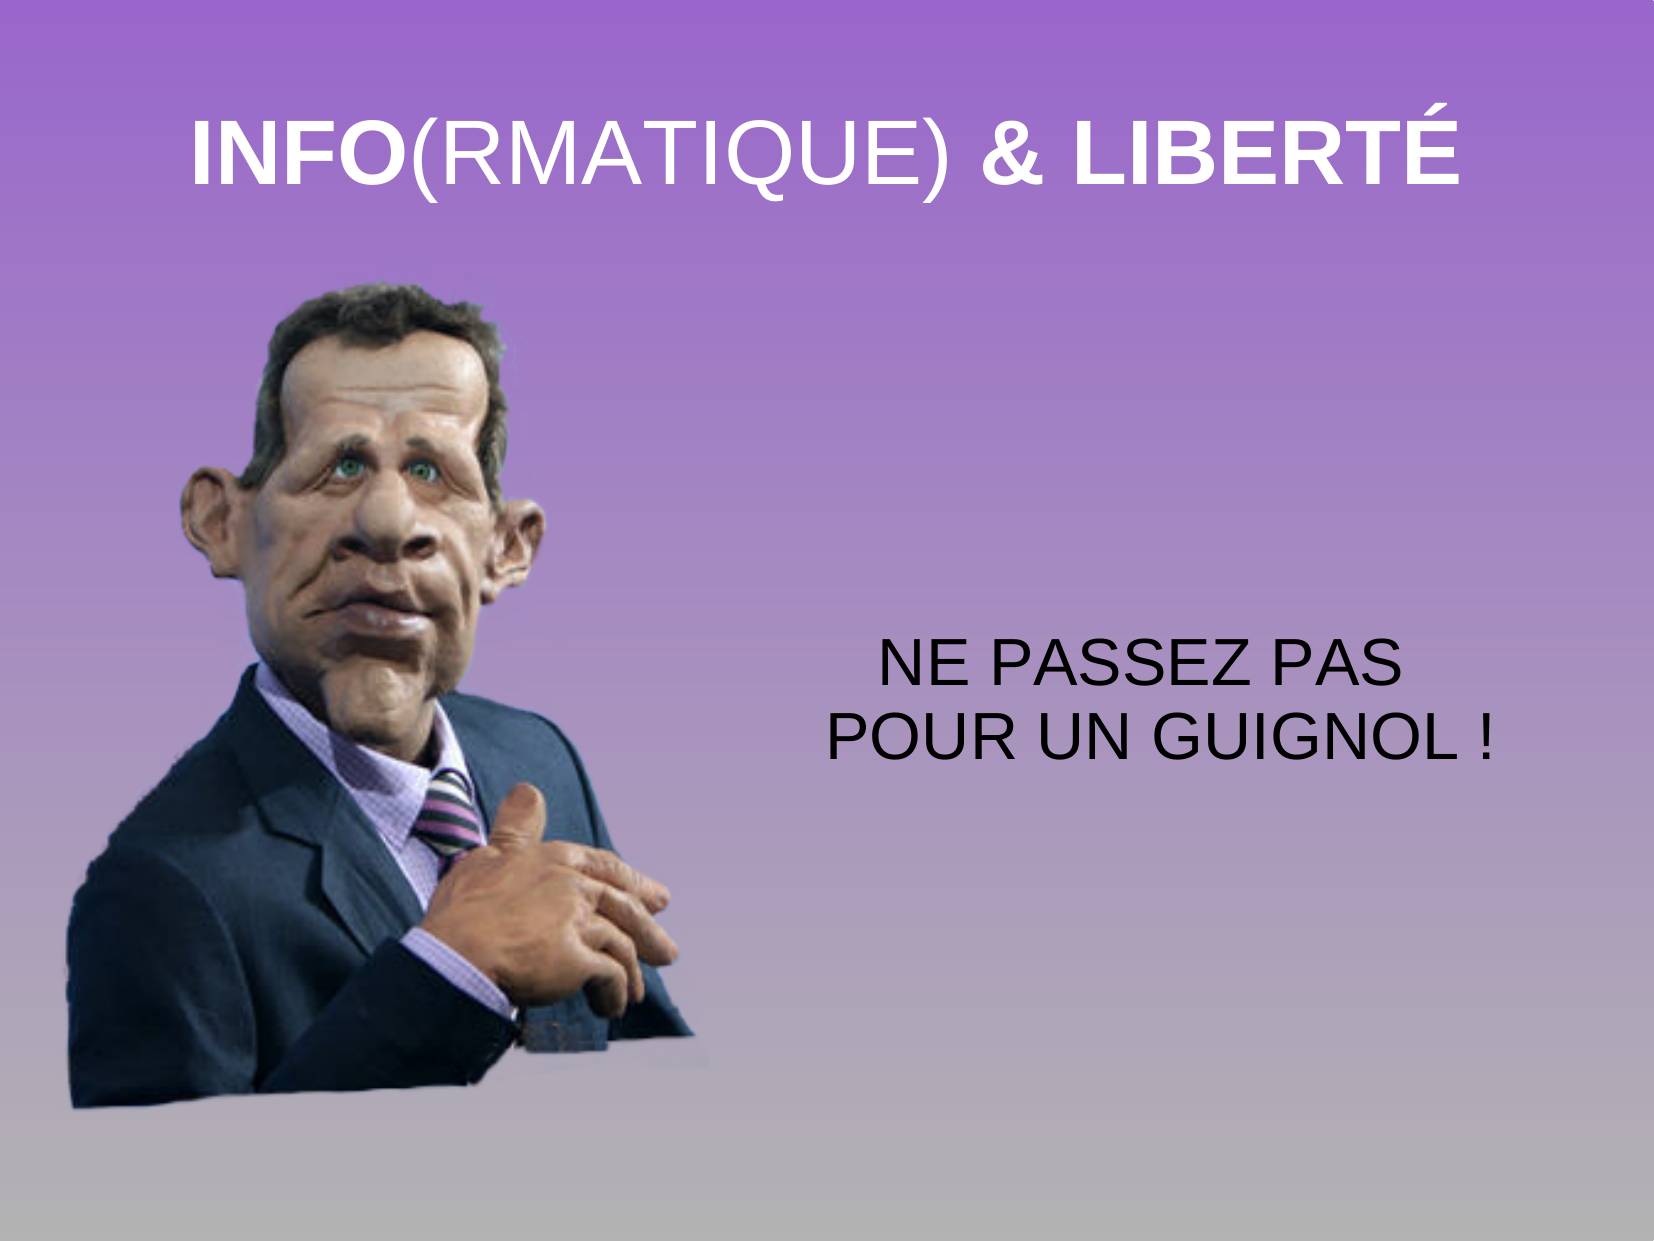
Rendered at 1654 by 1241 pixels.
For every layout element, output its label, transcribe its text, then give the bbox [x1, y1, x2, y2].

picture [59, 265, 709, 1123]
title INFO(RMATIQUE) & LIBERTÉ [82, 49, 1571, 257]
text_box NE PASSEZ PAS POUR UN GUIGNOL ! [709, 290, 1571, 1109]
